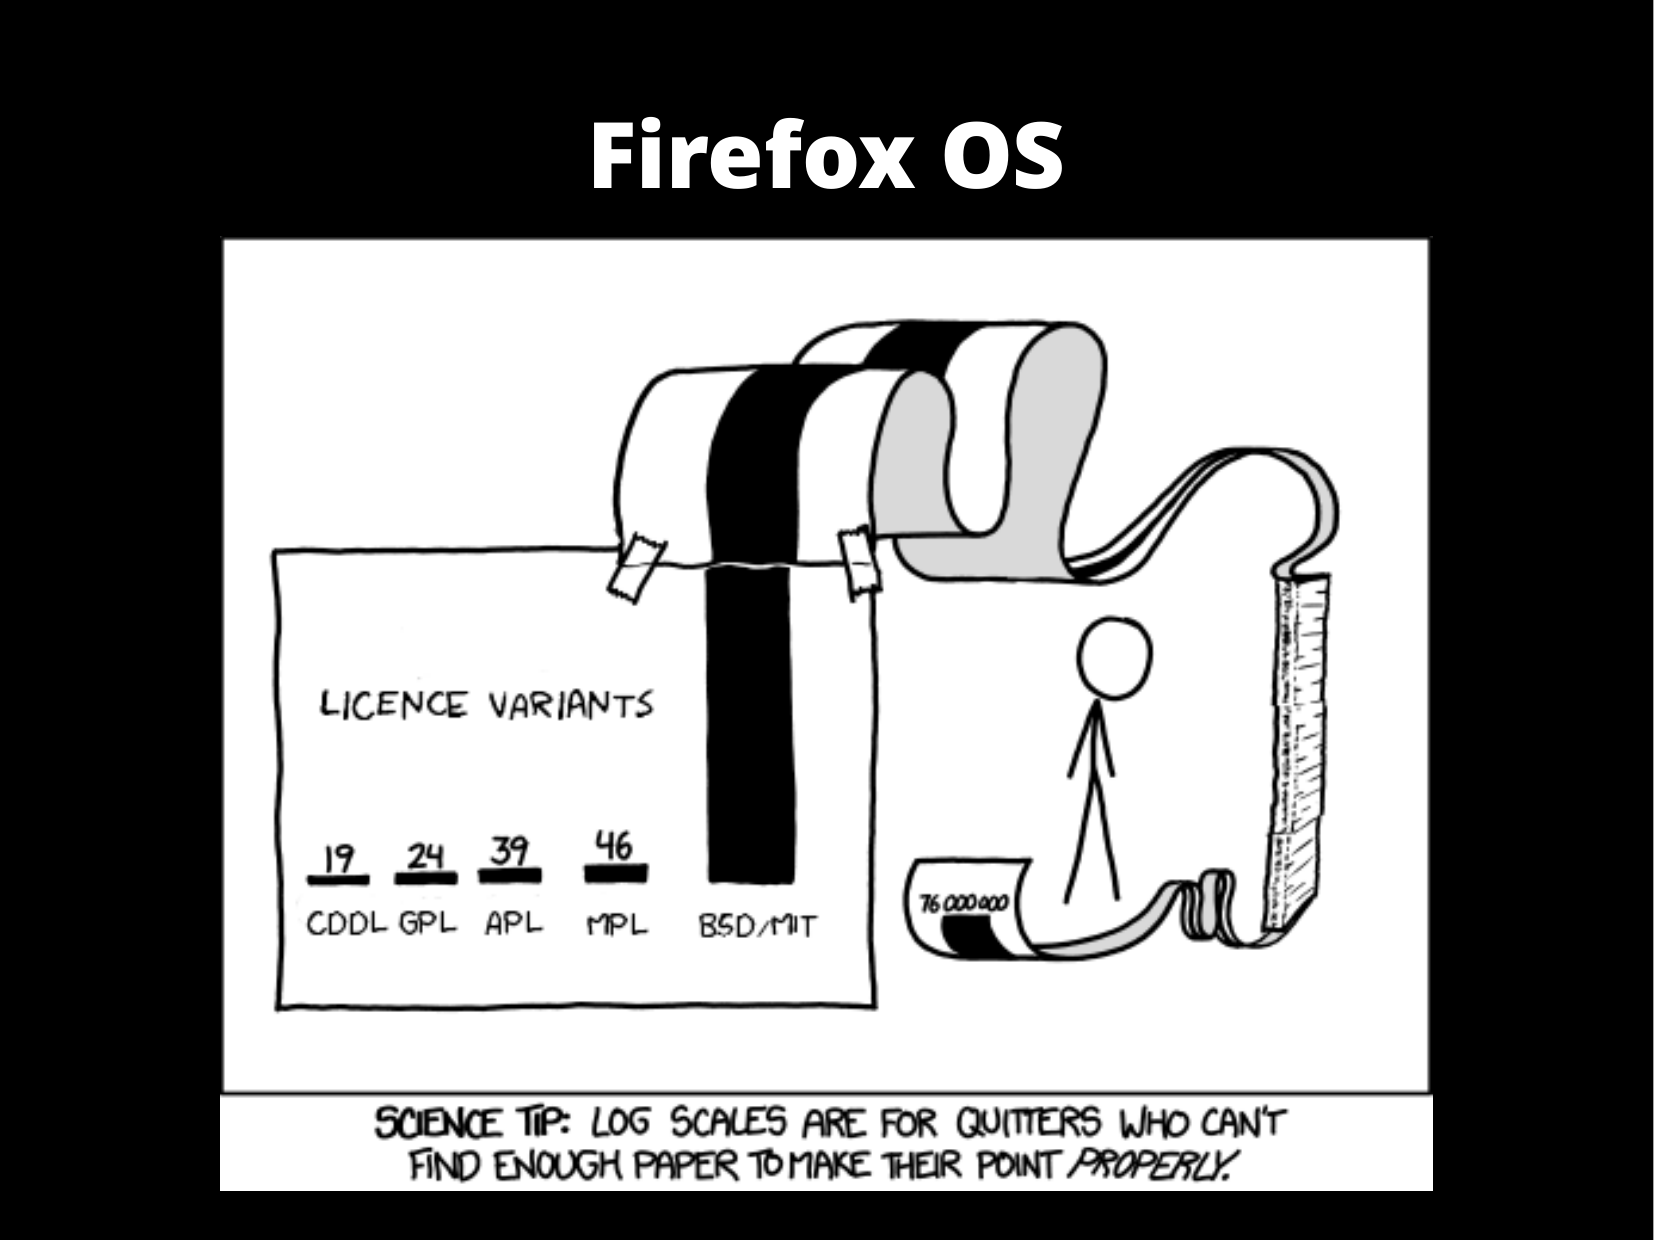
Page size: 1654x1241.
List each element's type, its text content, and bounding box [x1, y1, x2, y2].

picture [220, 236, 1433, 1191]
title Firefox OS [82, 49, 1571, 257]
